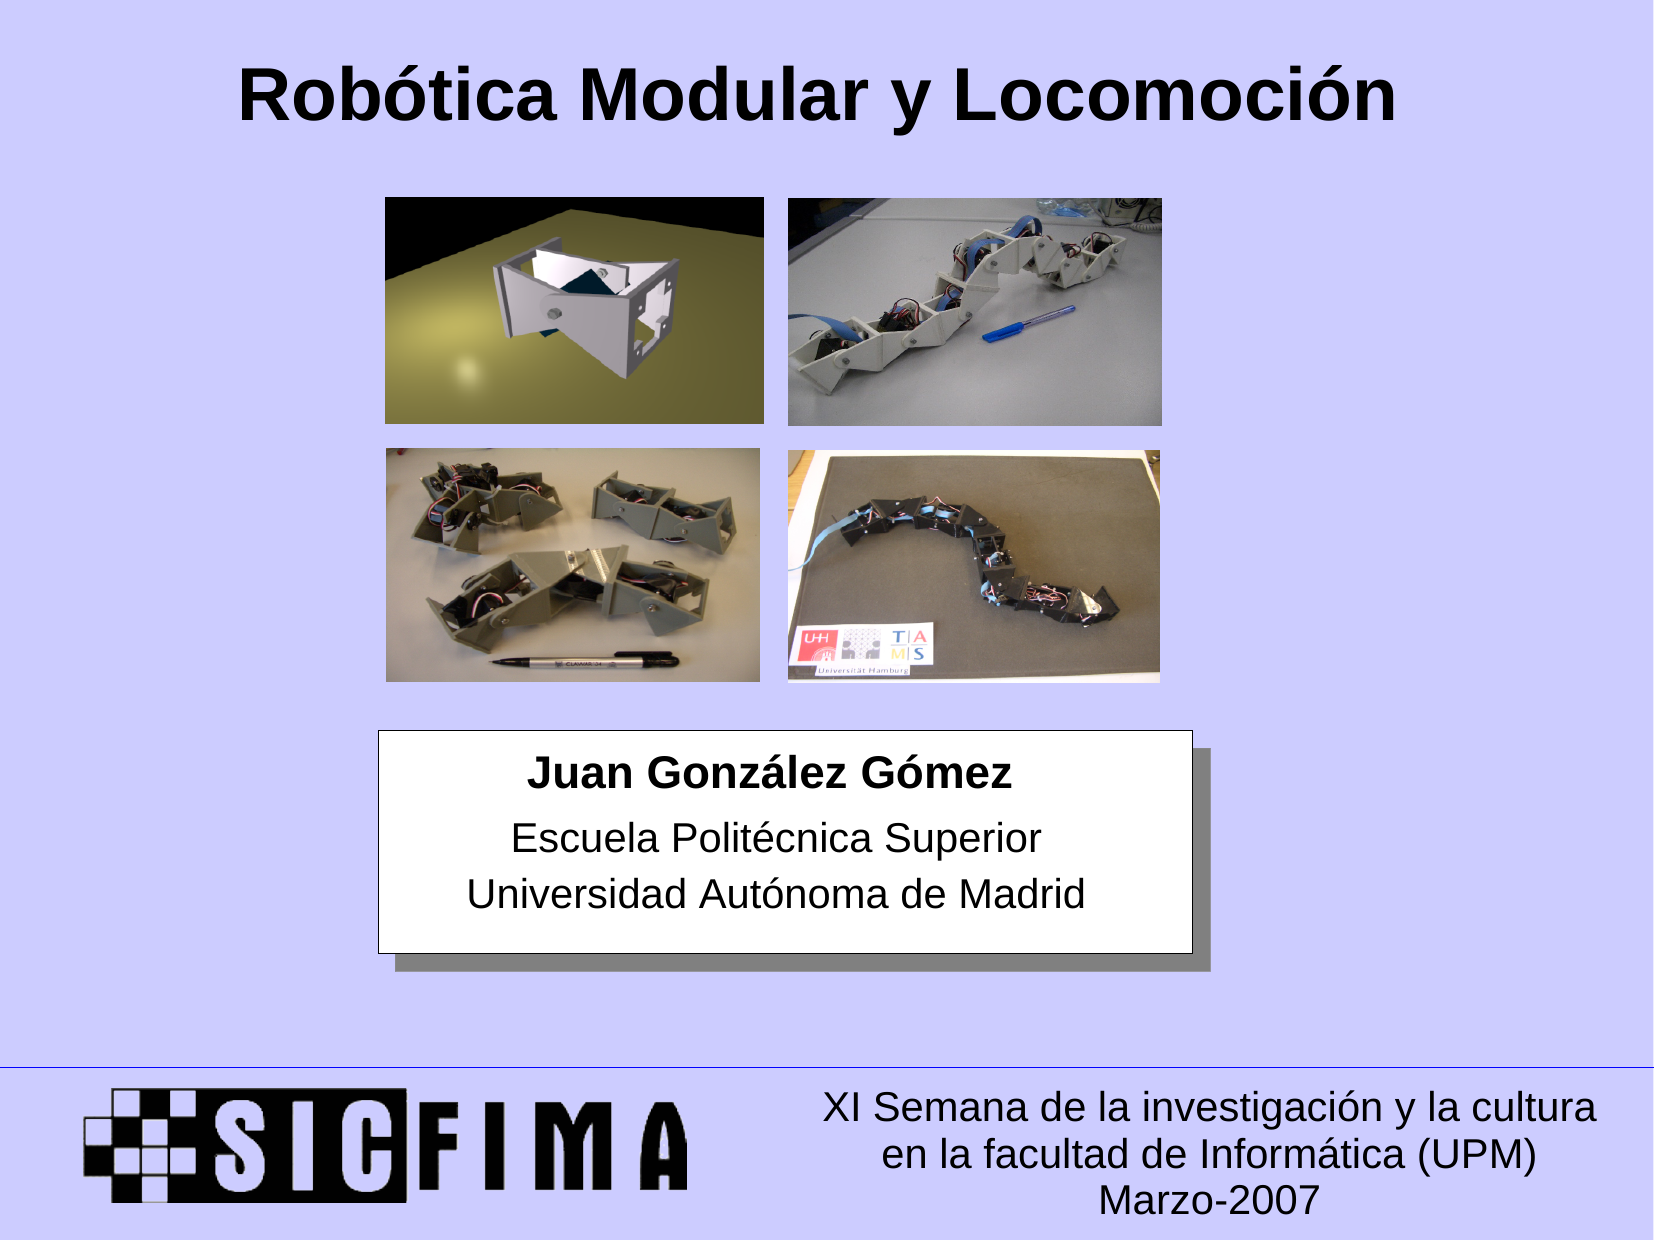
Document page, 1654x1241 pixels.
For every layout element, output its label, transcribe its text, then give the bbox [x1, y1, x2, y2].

picture [385, 197, 764, 424]
text_box [378, 730, 1193, 954]
text_box Robótica Modular y Locomoción [237, 52, 1379, 137]
text_box Juan González Gómez [526, 747, 1005, 799]
picture [83, 1088, 687, 1203]
text_box XI Semana de la investigación y la cultura en la facultad de Informática (UPM) Marzo-2007 [822, 1084, 1598, 1224]
text_box Escuela Politécnica Superior Universidad Autónoma de Madrid [294, 807, 1184, 925]
picture [386, 448, 760, 682]
picture [788, 450, 1160, 683]
picture [788, 198, 1162, 426]
